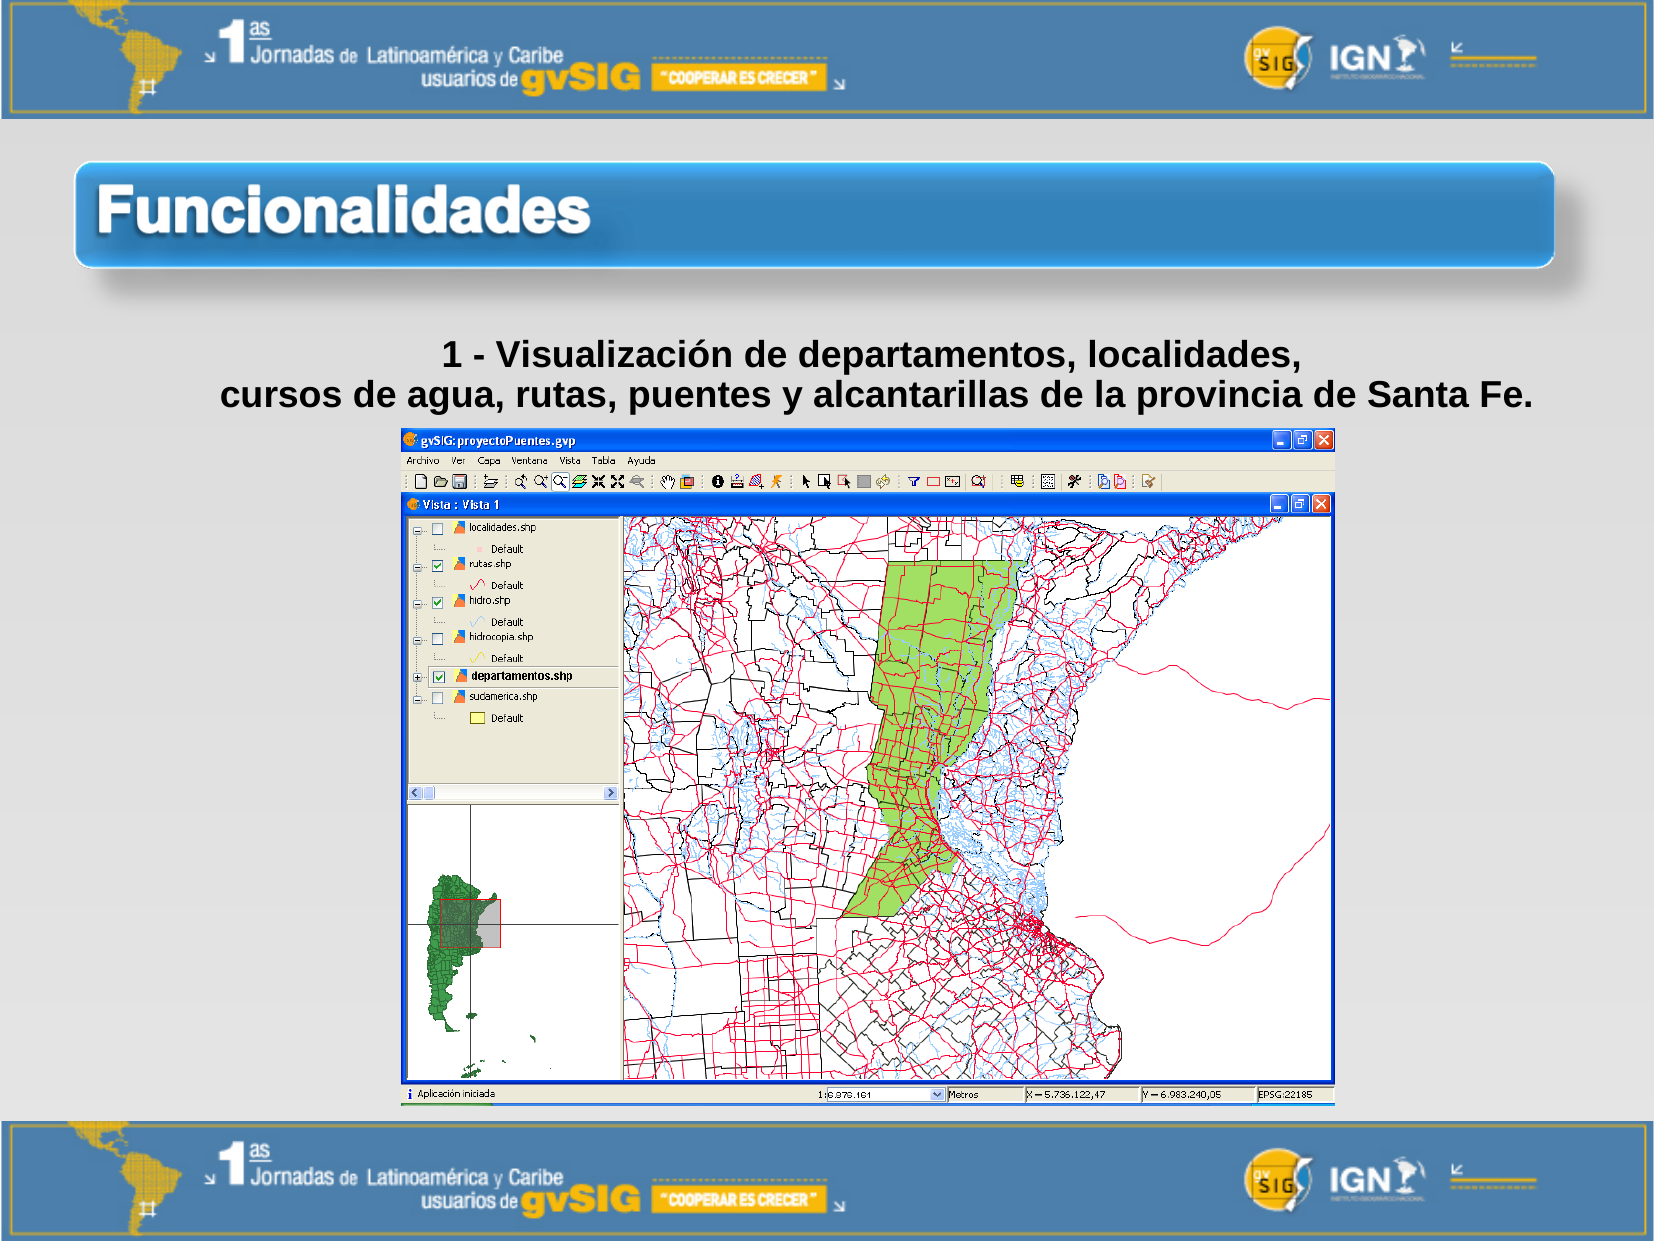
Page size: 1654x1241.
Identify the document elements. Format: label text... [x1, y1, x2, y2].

picture [0, 0, 1654, 119]
picture [401, 428, 1335, 1106]
picture [0, 1121, 1654, 1241]
picture [42, 141, 1615, 329]
text_box 1 - Visualización de departamentos, localidades, cursos de agua, rutas, puentes y alcantarillas de la provincia de Santa Fe. [82, 329, 1572, 420]
